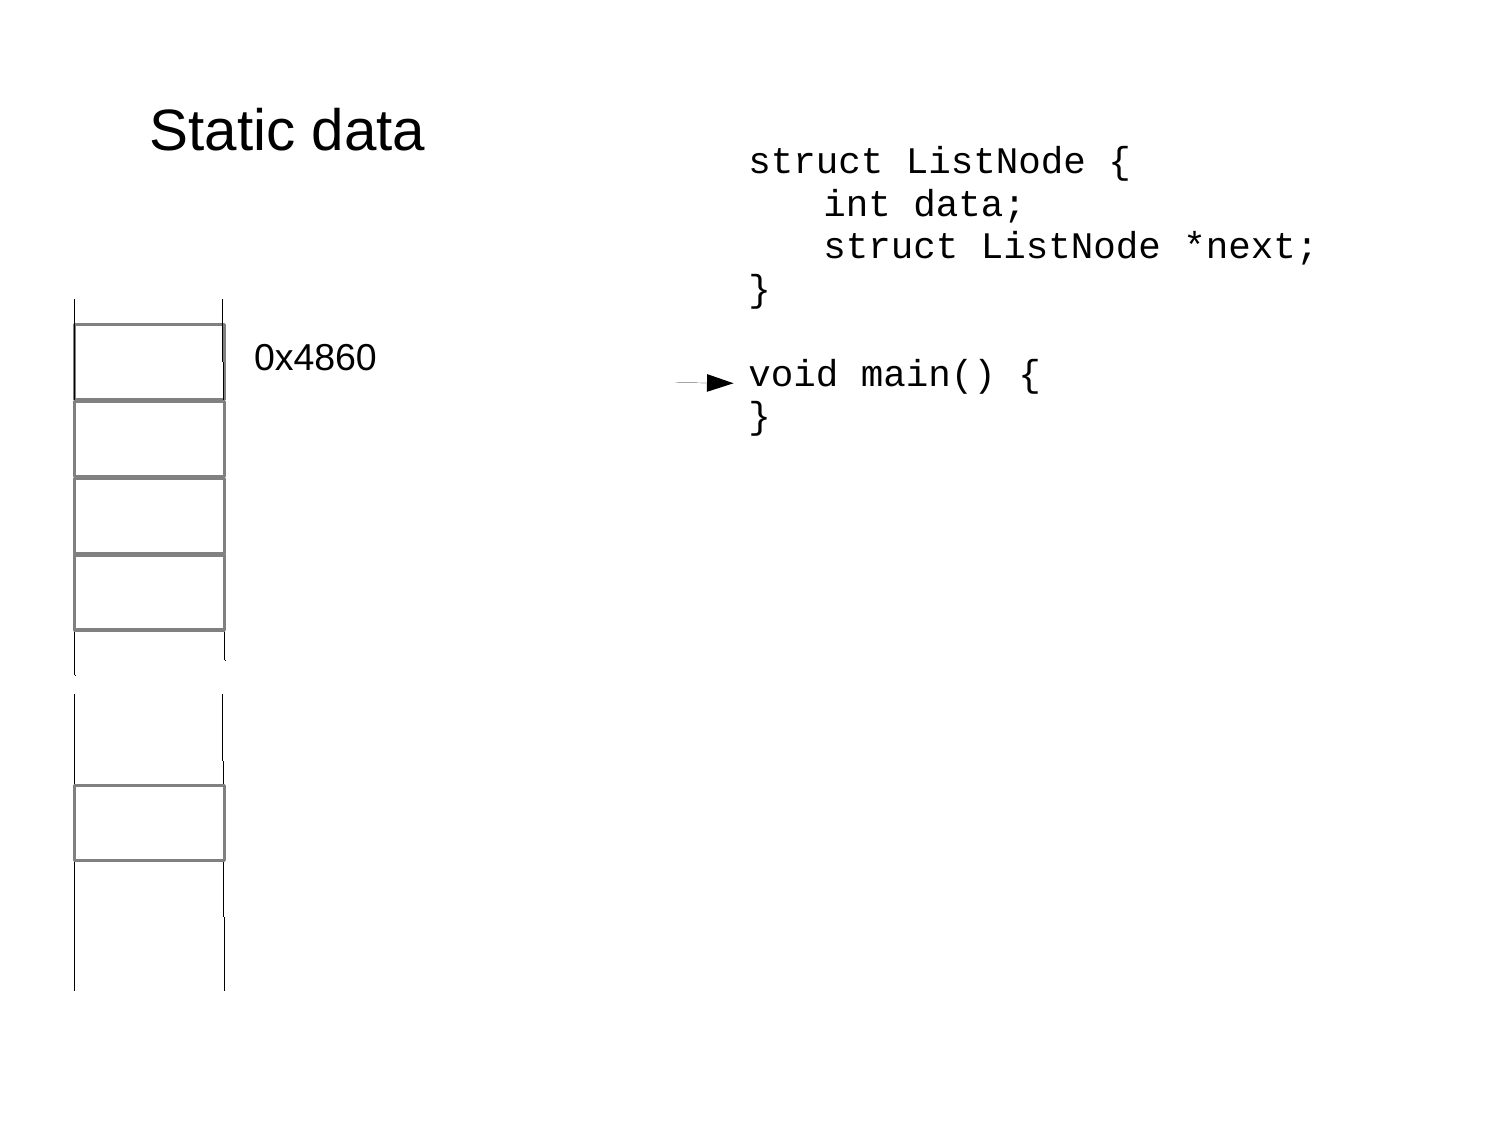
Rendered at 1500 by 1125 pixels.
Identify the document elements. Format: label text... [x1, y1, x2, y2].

text_box struct ListNode { int data; struct ListNode *next; } void main() { } [733, 135, 1454, 413]
text_box 0x4860 [239, 329, 705, 389]
text_box Static data [135, 90, 1156, 235]
